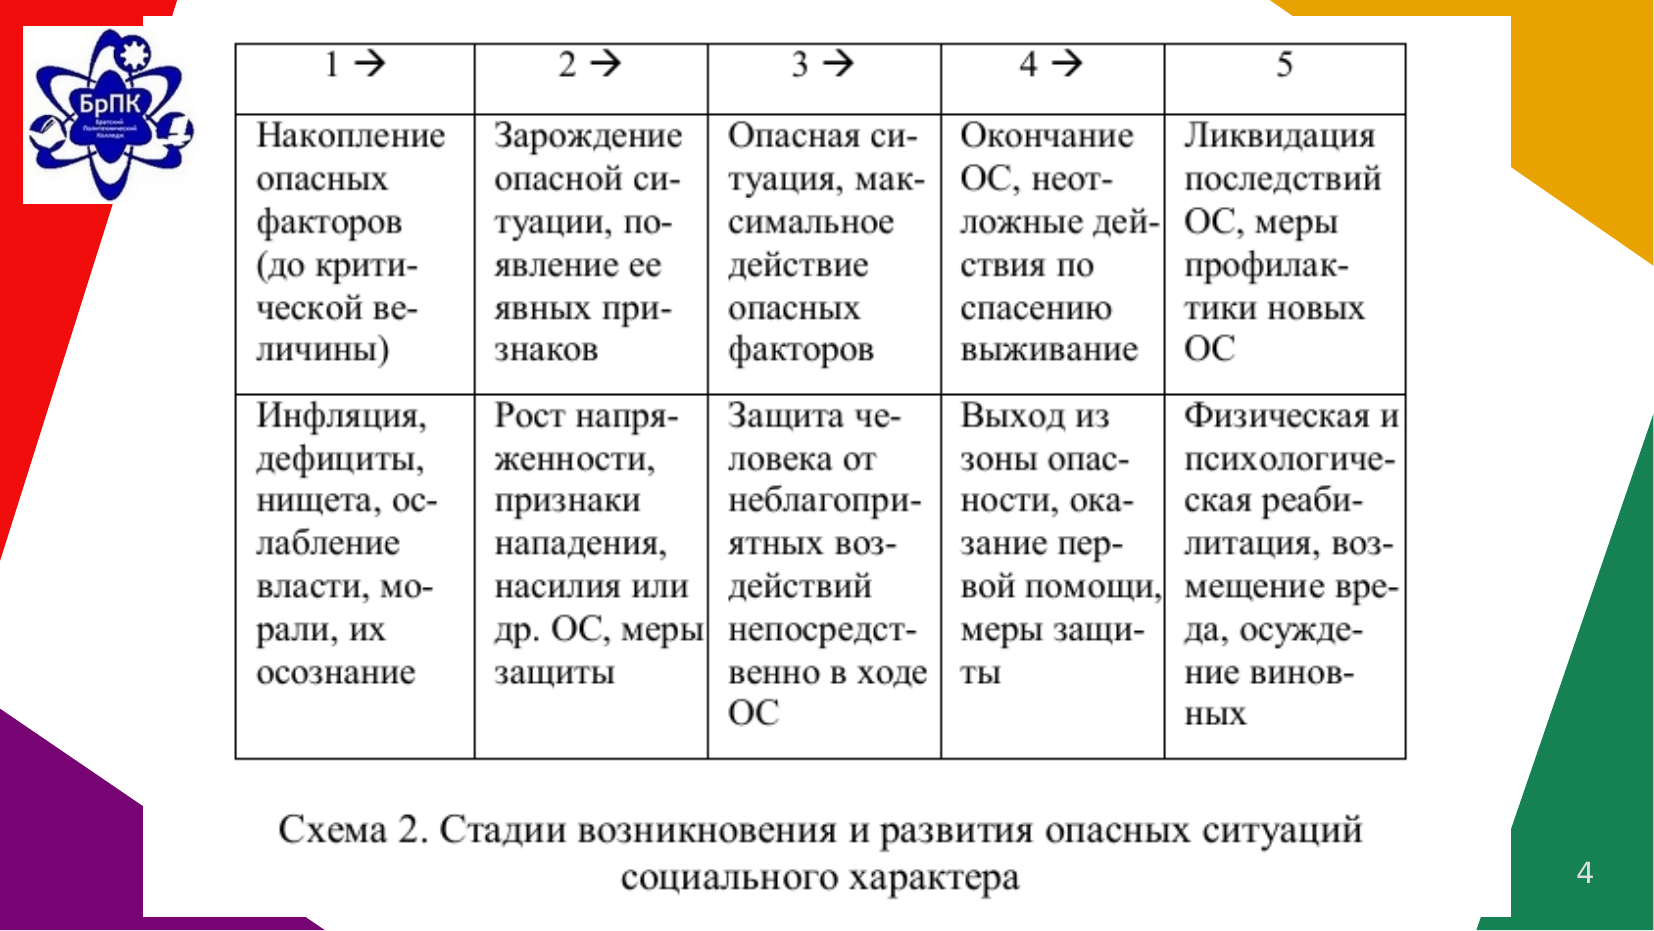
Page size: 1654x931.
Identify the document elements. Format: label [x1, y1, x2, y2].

picture [23, 16, 1511, 917]
